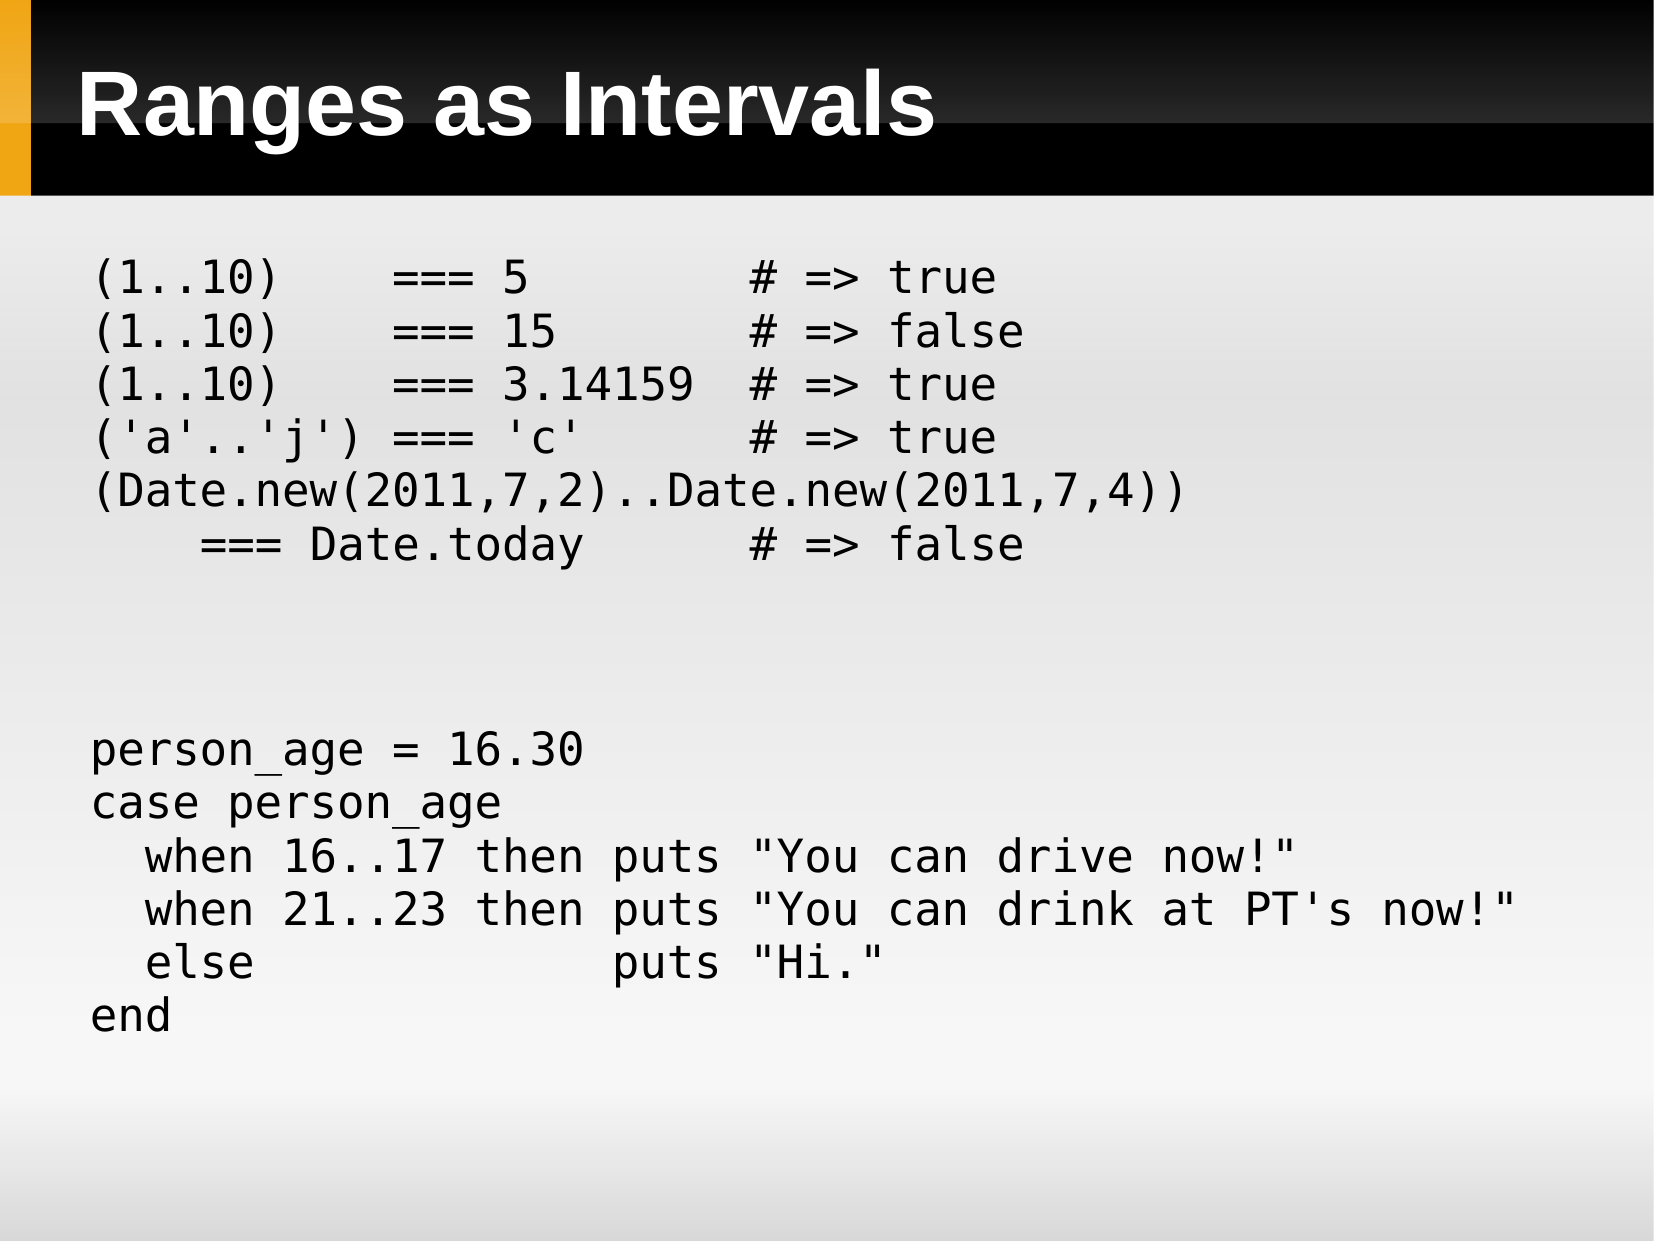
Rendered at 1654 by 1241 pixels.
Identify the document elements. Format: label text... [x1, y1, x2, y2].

text_box (1..10) === 5 # => true (1..10) === 15 # => false (1..10) === 3.14159 # => true ('a'..'j') === 'c' # => true (Date.new(2011,7,2)..Date.new(2011,7,4)) === Date.today # => false [75, 243, 1501, 579]
picture [0, 0, 1654, 1241]
text_box person_age = 16.30 case person_age when 16..17 then puts "You can drive now!" when 21..23 then puts "You can drink at PT's now!" else puts "Hi." end [75, 715, 1613, 1051]
title Ranges as Intervals [76, 7, 1565, 200]
